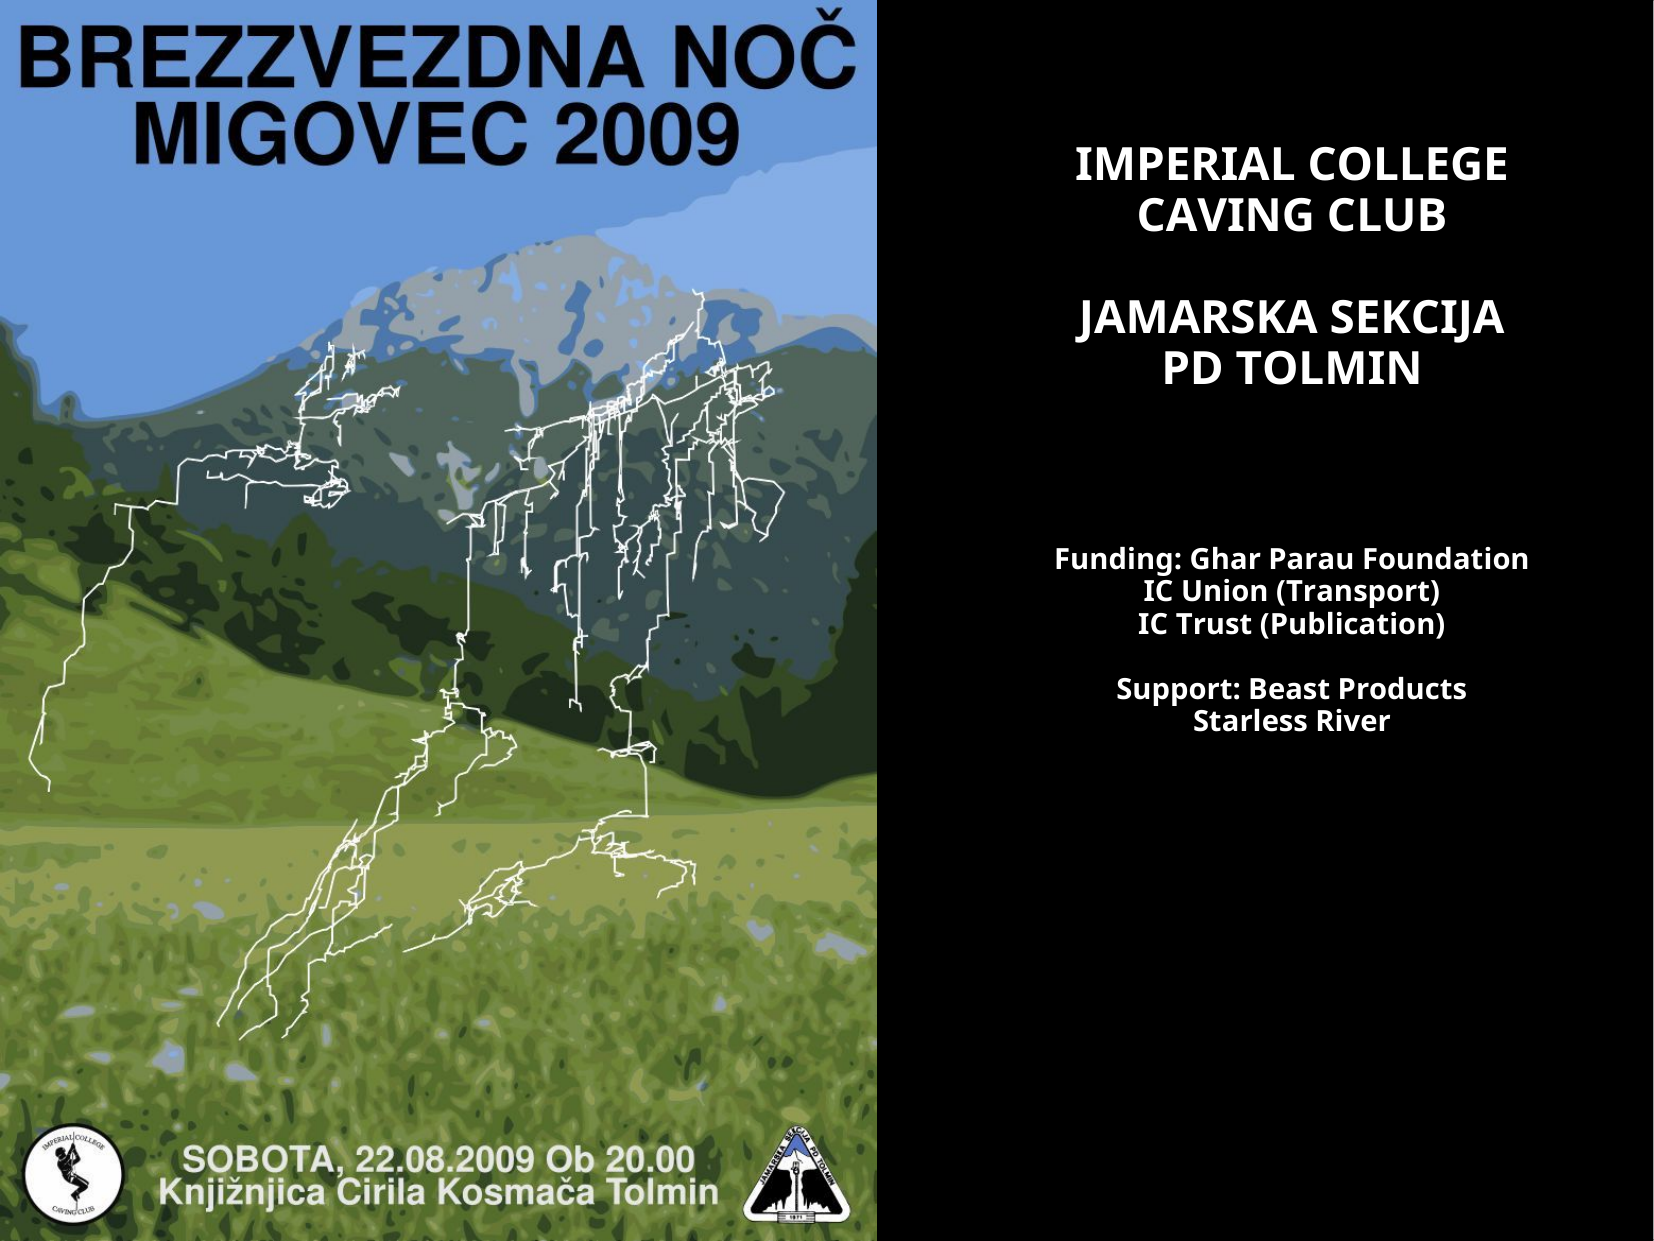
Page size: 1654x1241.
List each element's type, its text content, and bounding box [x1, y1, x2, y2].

picture [0, 0, 877, 1241]
text_box IMPERIAL COLLEGE CAVING CLUB JAMARSKA SEKCIJA PD TOLMIN Funding: Ghar Parau Foundation IC Union (Transport) IC Trust (Publication) Support: Beast Products Starless River [1028, 128, 1556, 761]
text_box [877, 0, 1654, 1241]
